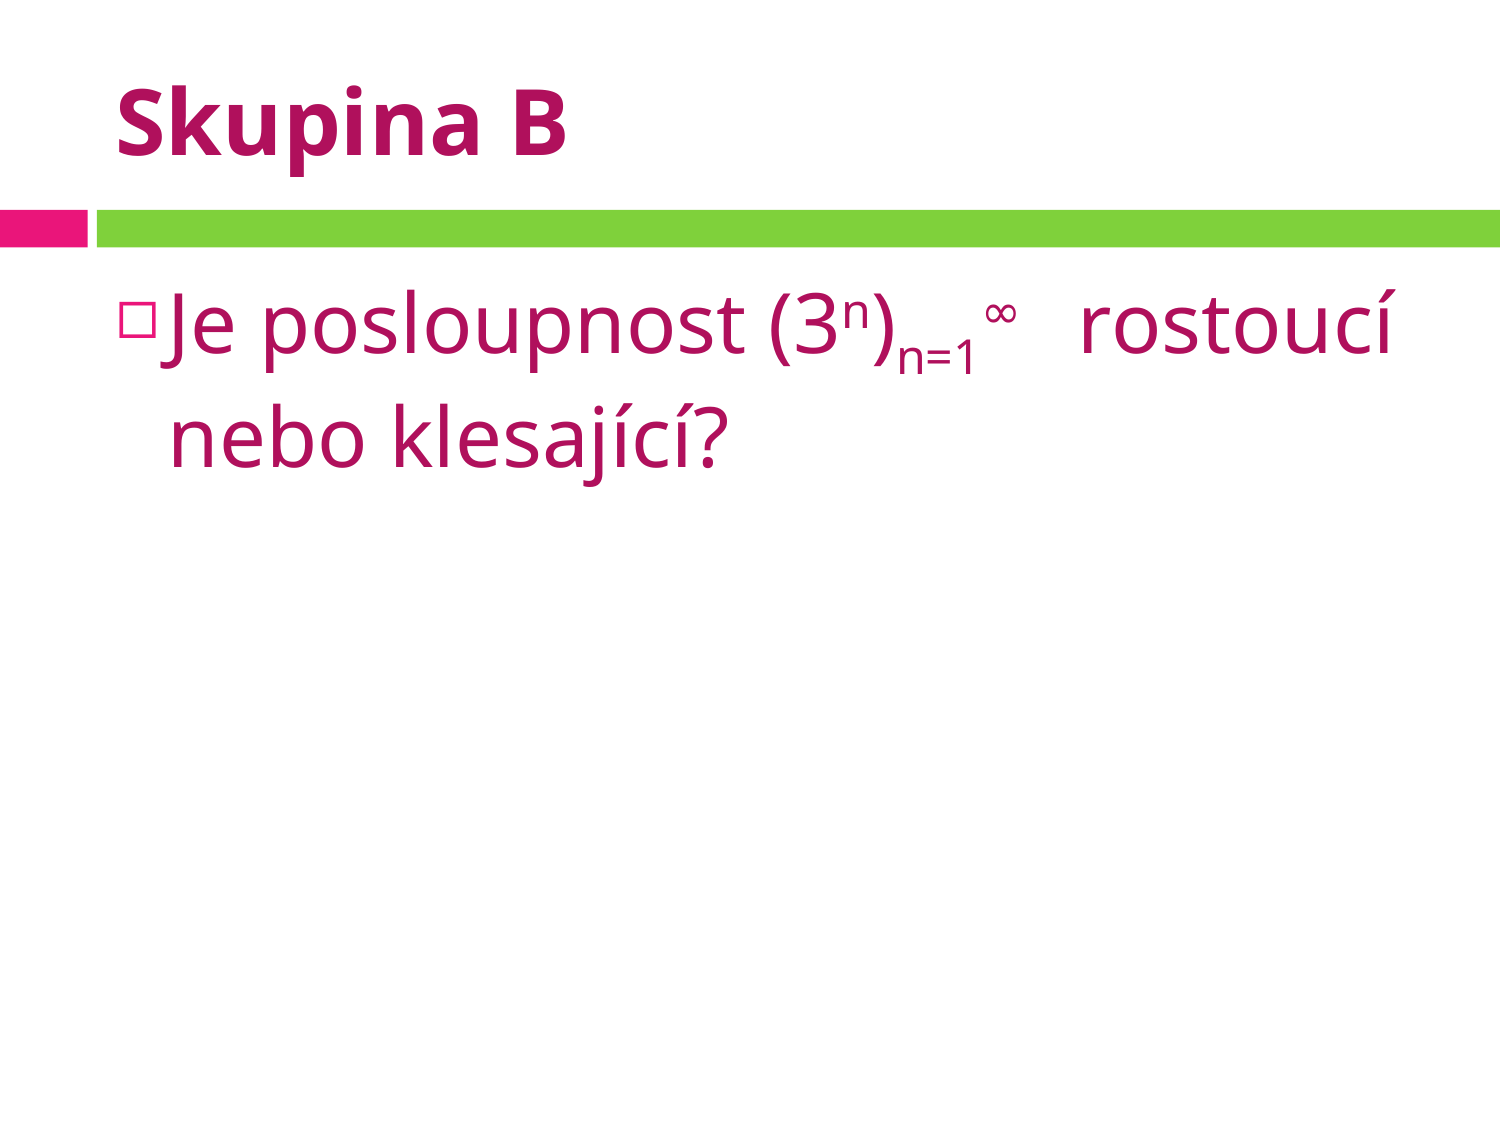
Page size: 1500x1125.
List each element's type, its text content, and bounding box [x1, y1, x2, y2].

title Skupina B [100, 37, 1438, 201]
list Je posloupnost (3n)n=1∞ rostoucí nebo klesající? [100, 262, 1438, 1001]
